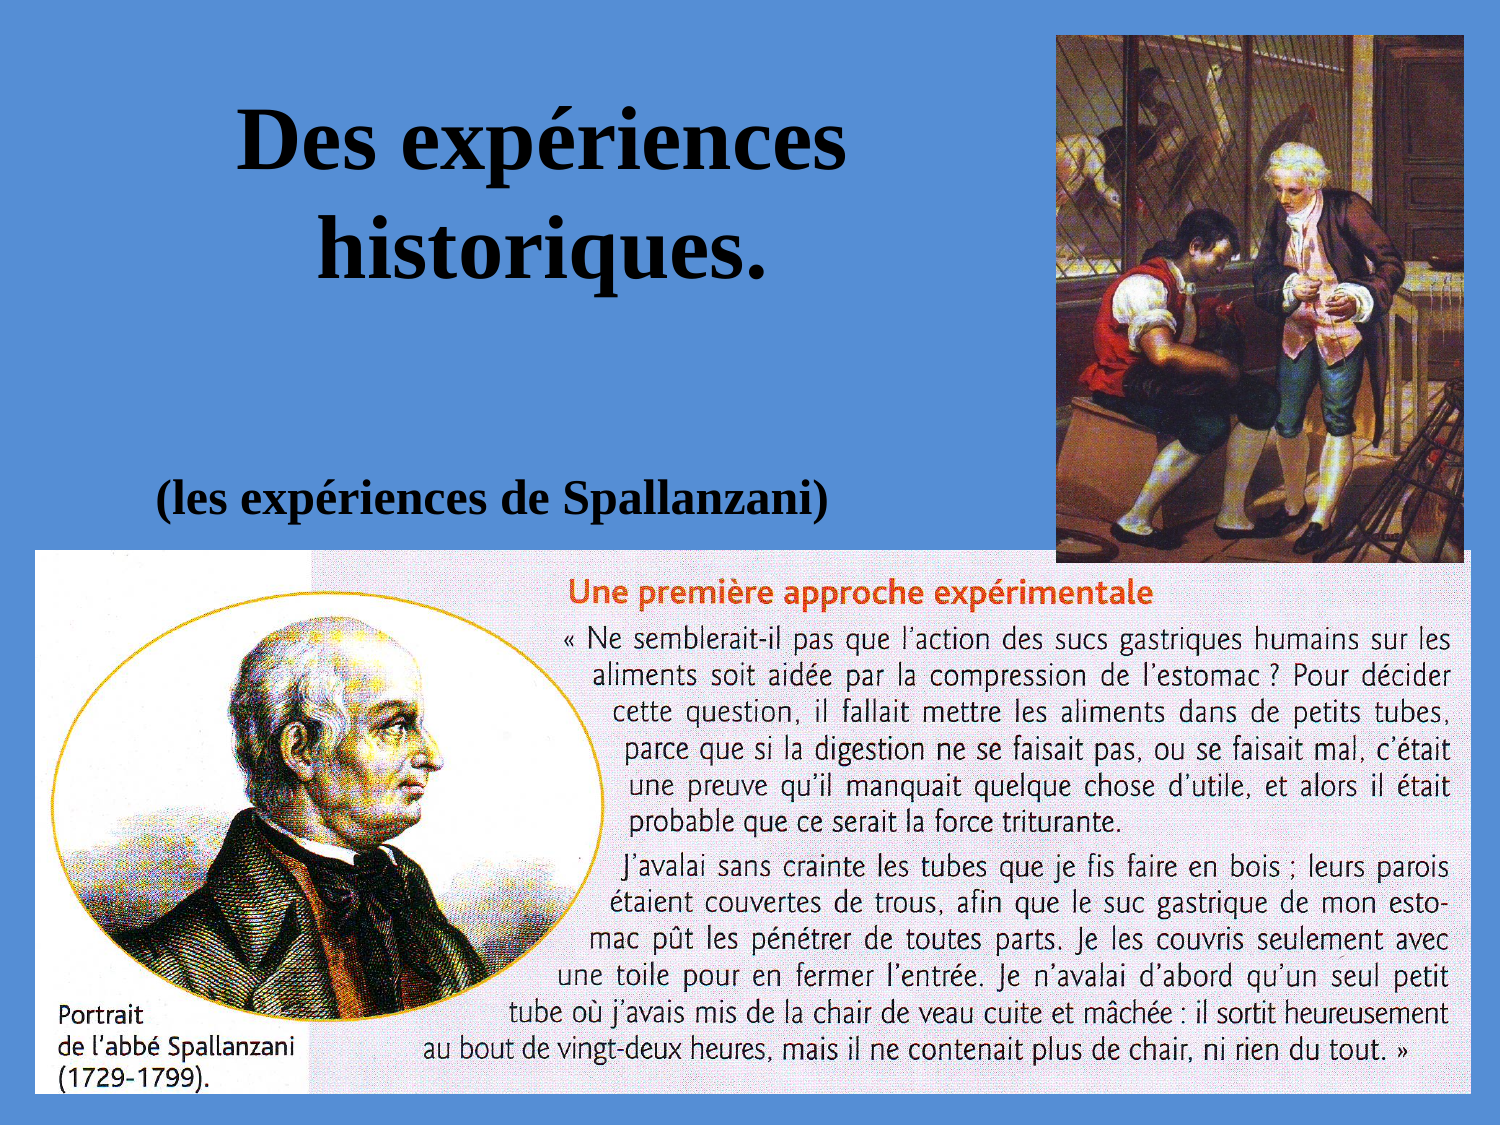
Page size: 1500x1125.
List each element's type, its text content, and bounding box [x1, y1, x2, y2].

title Des expériences historiques. [58, 70, 1027, 305]
text_box (les expériences de Spallanzani) [140, 456, 973, 532]
picture [35, 35, 1471, 1094]
